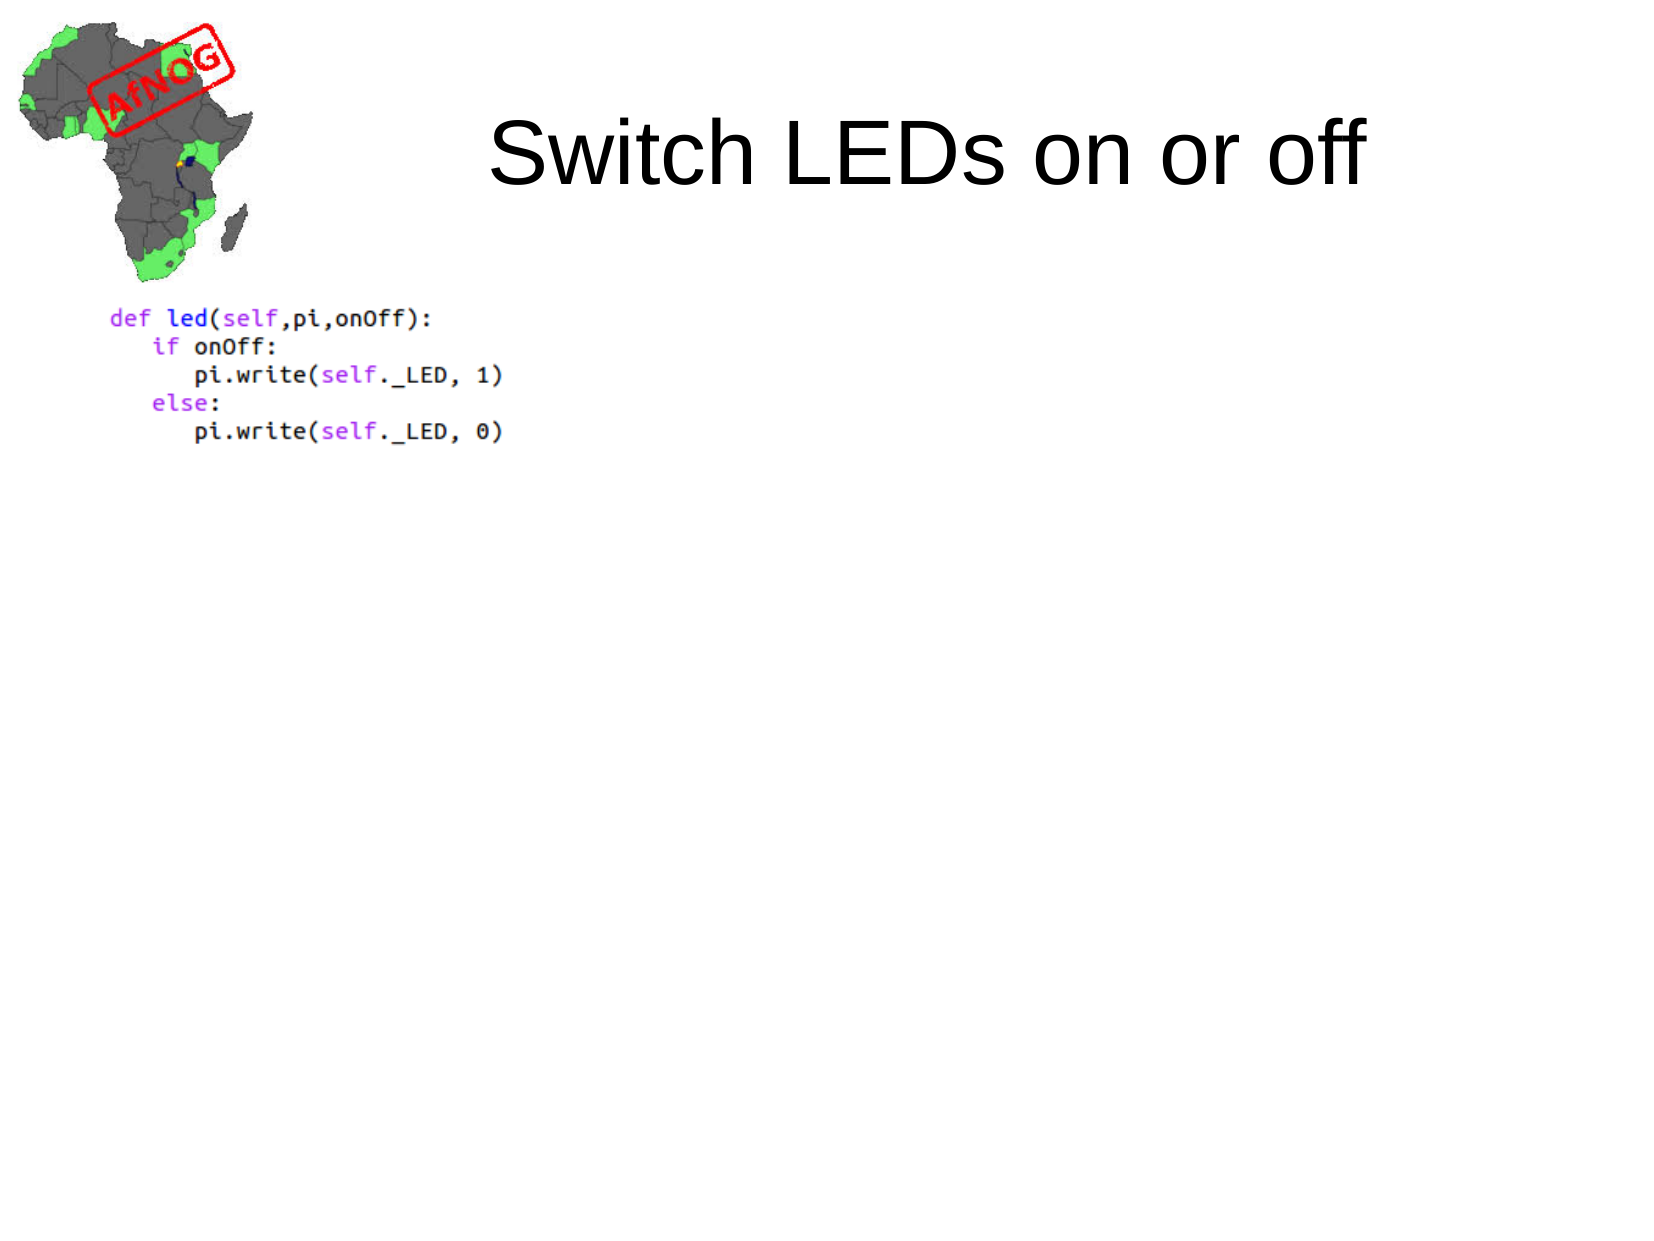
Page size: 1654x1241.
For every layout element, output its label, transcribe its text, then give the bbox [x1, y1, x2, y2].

picture [9, 0, 575, 481]
title Switch LEDs on or off [285, 49, 1571, 257]
